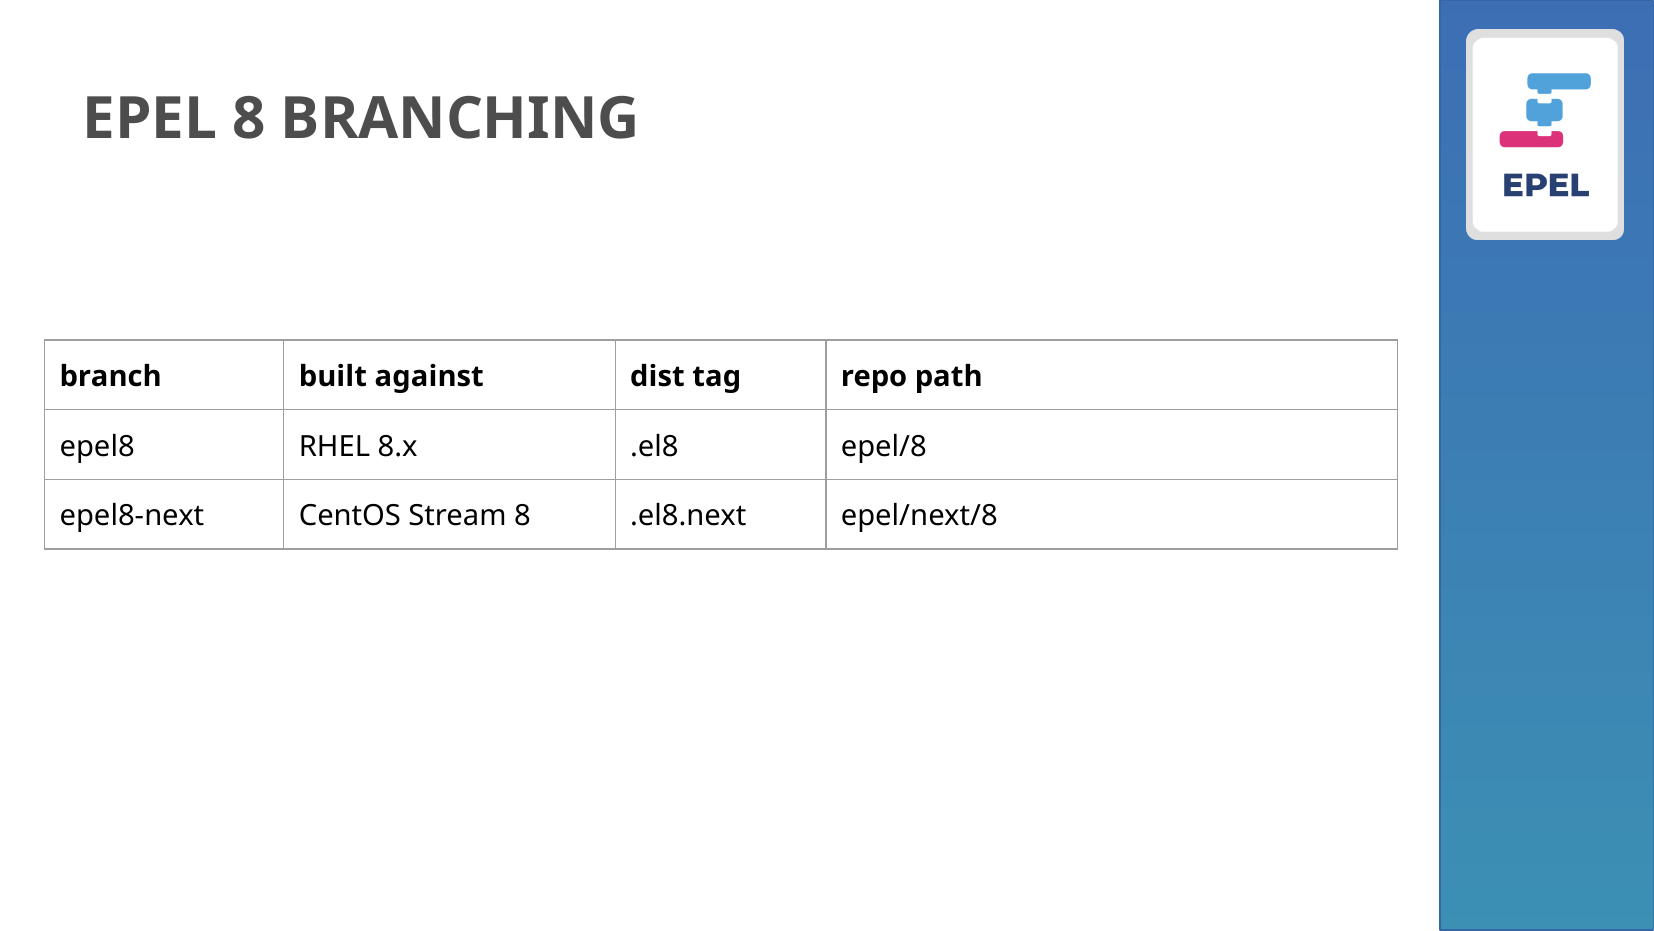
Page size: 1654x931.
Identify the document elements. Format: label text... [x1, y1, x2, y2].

table_cell epel/8 [827, 410, 1397, 479]
table_header dist tag [616, 341, 825, 409]
picture [1466, 29, 1624, 240]
table_cell epel8 [45, 410, 283, 479]
table_header repo path [827, 341, 1397, 409]
table_cell RHEL 8.x [284, 410, 615, 479]
table_cell epel/next/8 [827, 480, 1397, 548]
text_box EPEL 8 BRANCHING [82, 37, 1398, 193]
table_header branch [45, 341, 283, 409]
table_cell .el8 [616, 410, 825, 479]
table_cell CentOS Stream 8 [284, 480, 615, 548]
table_header built against [284, 341, 615, 409]
table_cell epel8-next [45, 480, 283, 548]
table_cell .el8.next [616, 480, 825, 548]
